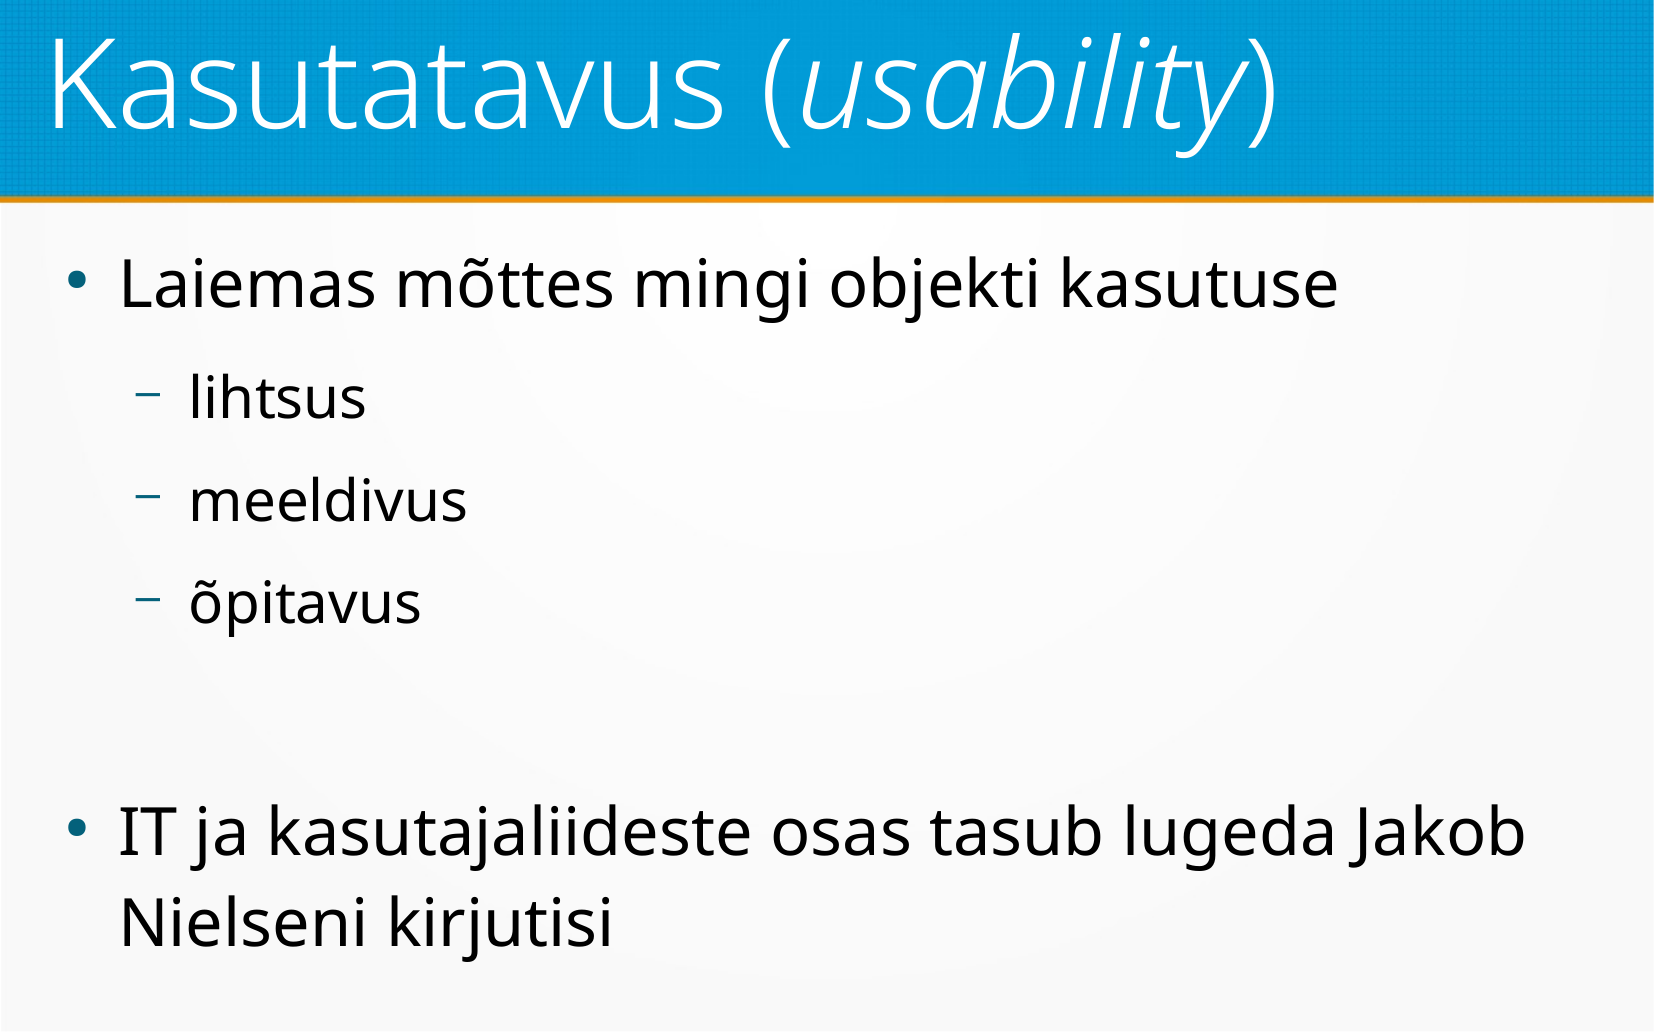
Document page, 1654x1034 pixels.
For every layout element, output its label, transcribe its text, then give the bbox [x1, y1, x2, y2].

list Laiemas mõttes mingi objekti kasutuse lihtsus meeldivus õpitavus IT ja kasutajaliideste osas tasub lugeda Jakob Nielseni kirjutisi [47, 236, 1607, 1002]
picture [0, 195, 1654, 1034]
title Kasutatavus (usability) [43, 0, 1619, 166]
